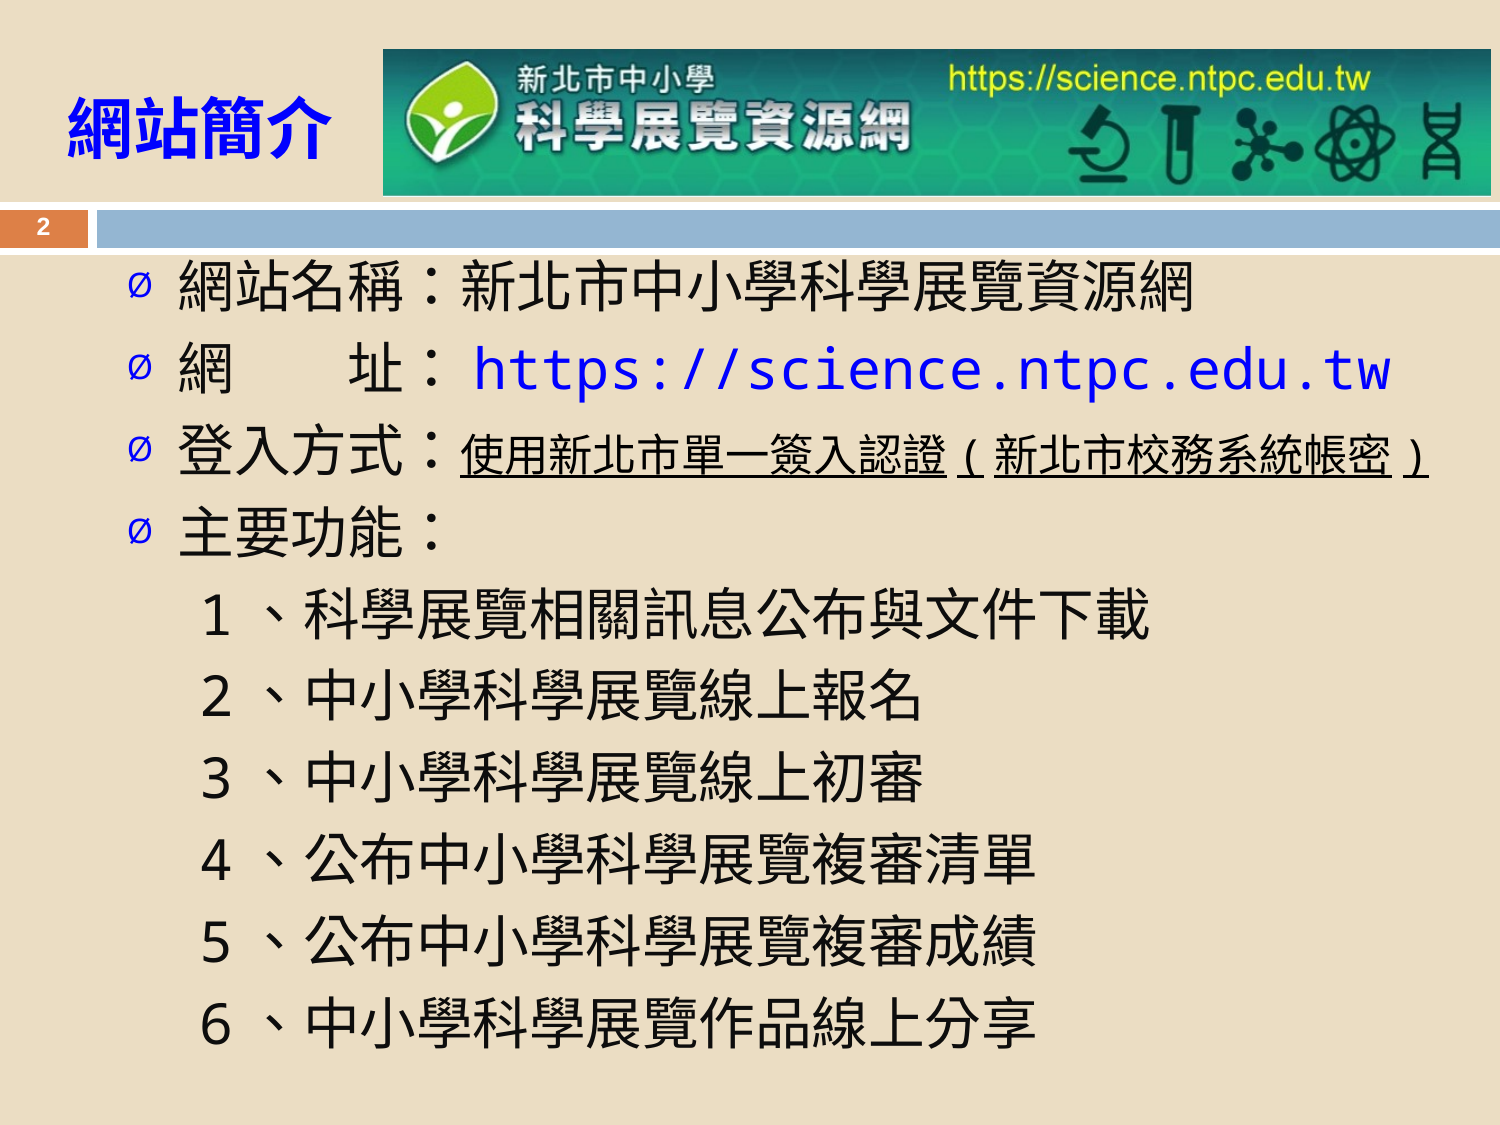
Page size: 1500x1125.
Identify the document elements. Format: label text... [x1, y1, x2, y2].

text_box 2 [0, 208, 88, 249]
list 網站名稱：新北市中小學科學展覽資源網 網 址：https://science.ntpc.edu.tw 登入方式：使用新北市單一簽入認證(新北市校務系統帳密) 主要功能： 1、科學展覽相關訊息公布與文件下載 2、中小學科學展覽線上報名 3、中小學科學展覽線上初審 4、公布中小學科學展覽複審清單 5、公布中小學科學展覽複審成績 6、中小學科學展覽作品線上分享 [111, 243, 1447, 1093]
title 網站簡介 [51, 68, 383, 185]
picture [383, 49, 1491, 197]
text_box [999, 1025, 1438, 1085]
